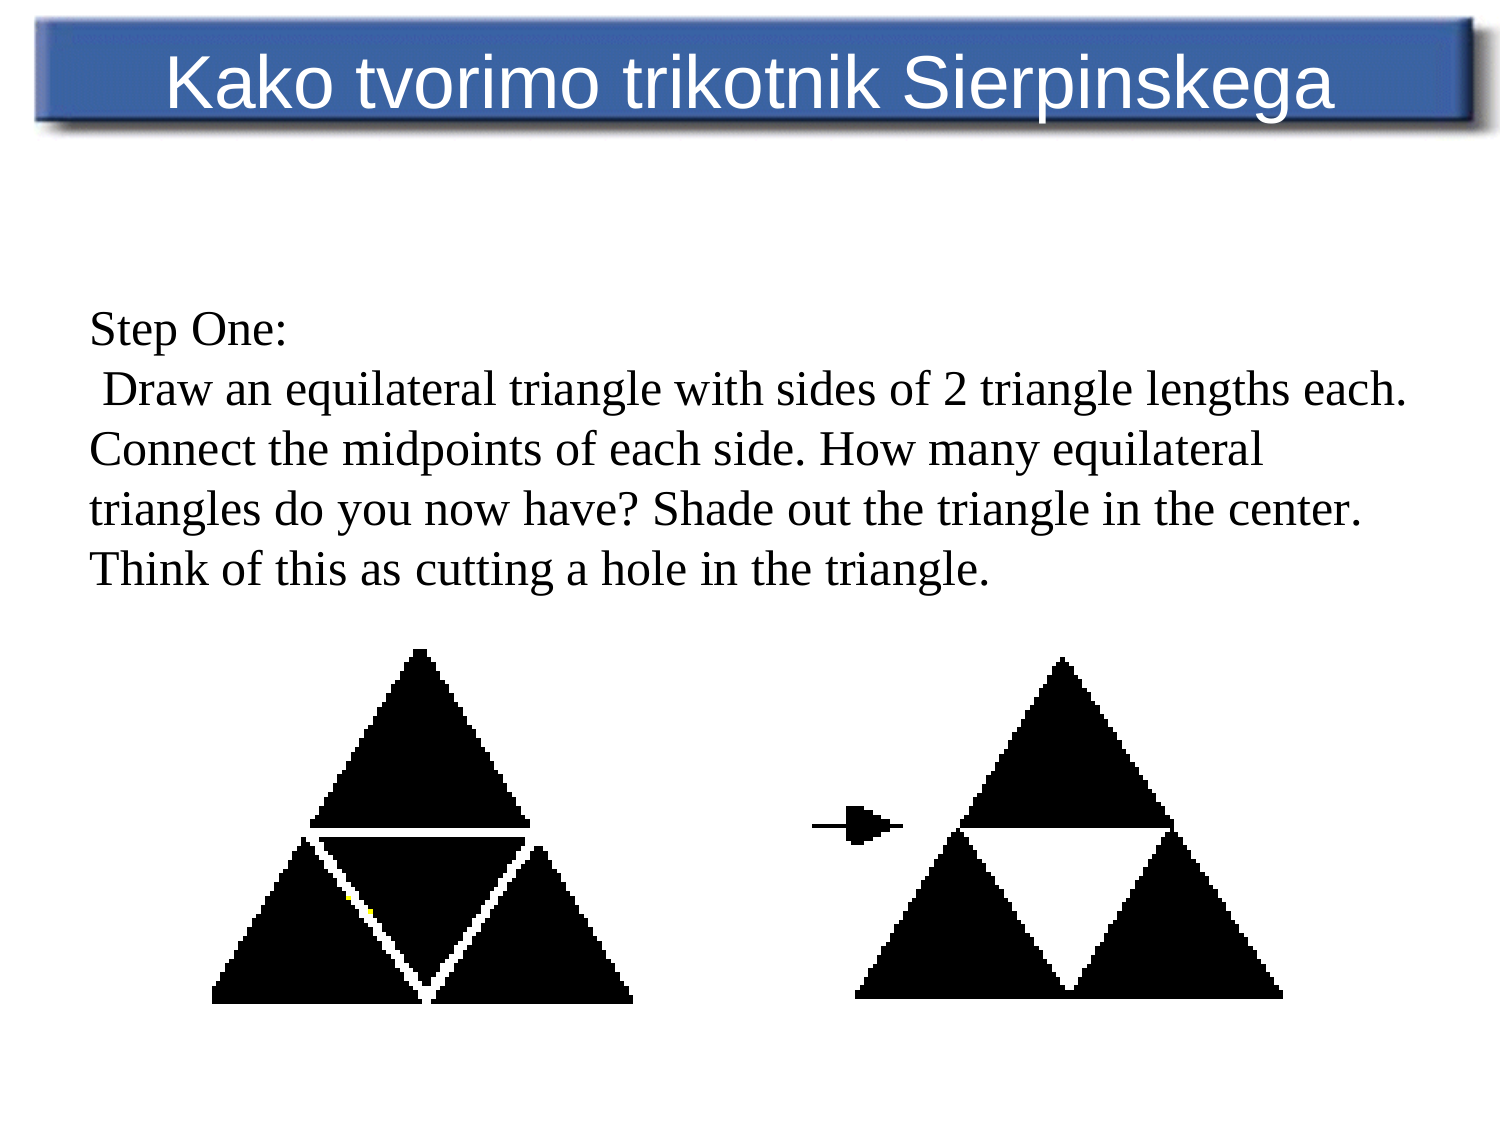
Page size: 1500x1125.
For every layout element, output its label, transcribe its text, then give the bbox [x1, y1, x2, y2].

picture [212, 649, 638, 1004]
picture [812, 649, 1288, 999]
text_box Step One: Draw an equilateral triangle with sides of 2 triangle lengths each. Connect the midpoints of each side. How many equilateral triangles do you now have? Shade out the triangle in the center. Think of this as cutting a hole in the triangle. [75, 287, 1426, 603]
title Kako tvorimo trikotnik Sierpinskega [75, 26, 1426, 132]
picture [33, 14, 1500, 141]
